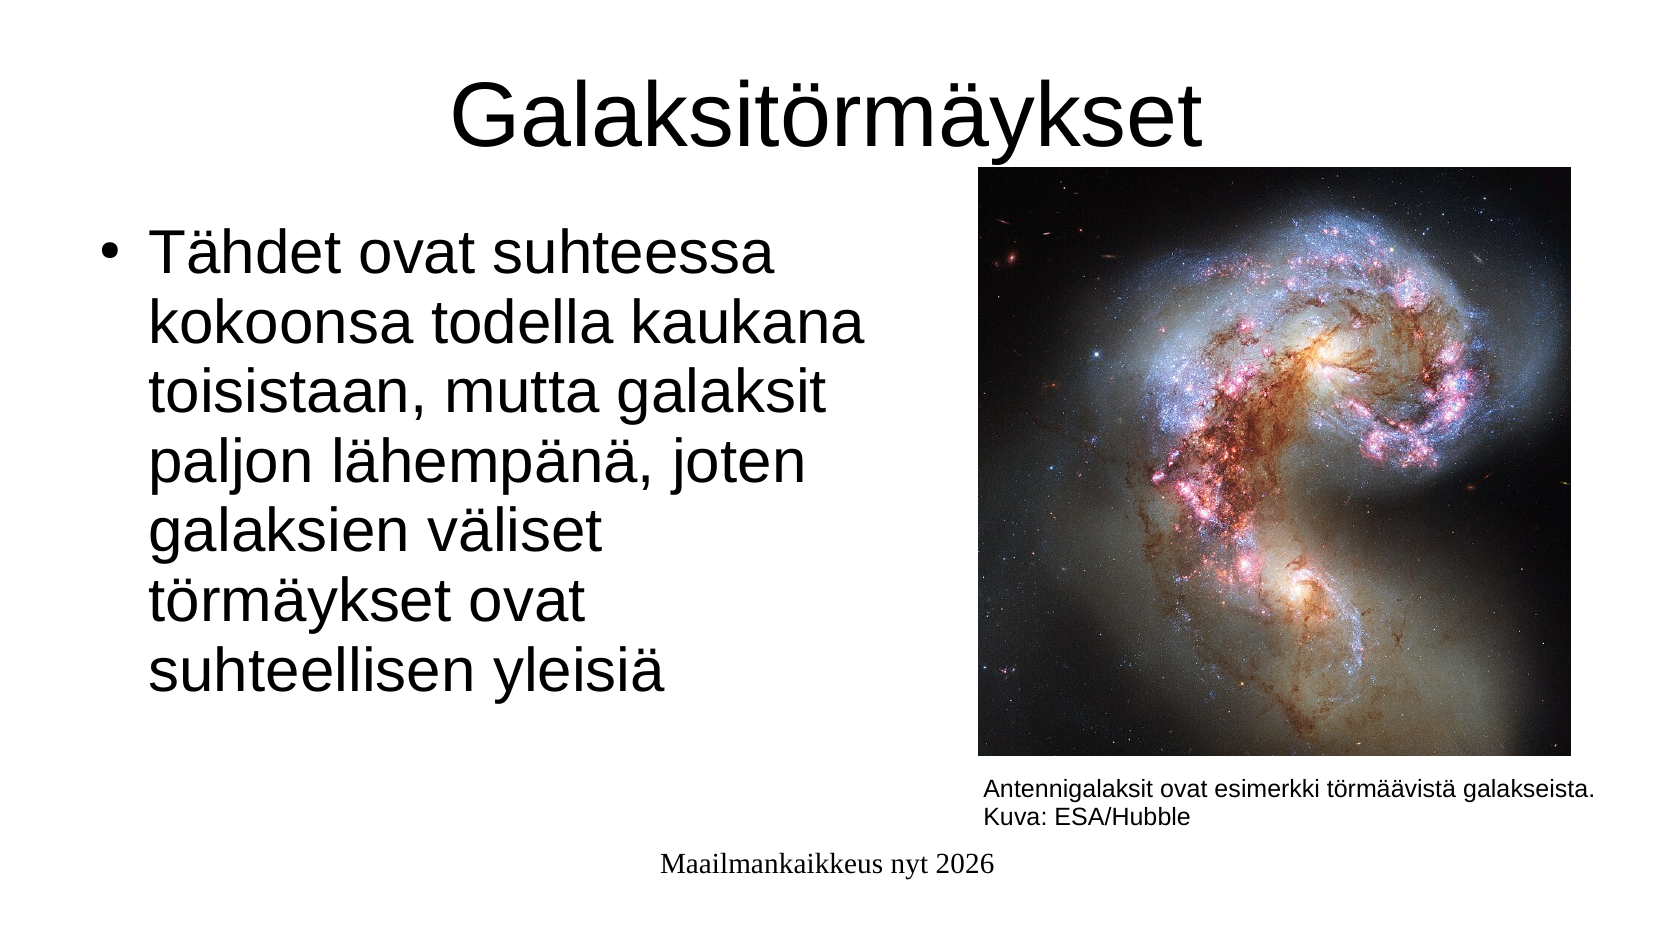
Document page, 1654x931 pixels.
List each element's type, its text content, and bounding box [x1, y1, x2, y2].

list Tähdet ovat suhteessa kokoonsa todella kaukana toisistaan, mutta galaksit paljon lähempänä, joten galaksien väliset törmäykset ovat suhteellisen yleisiä [82, 217, 875, 758]
title Galaksitörmäykset [82, 37, 1571, 193]
text_box Antennigalaksit ovat esimerkki törmäävistä galakseista. Kuva: ESA/Hubble [968, 767, 1612, 839]
picture [978, 167, 1571, 756]
